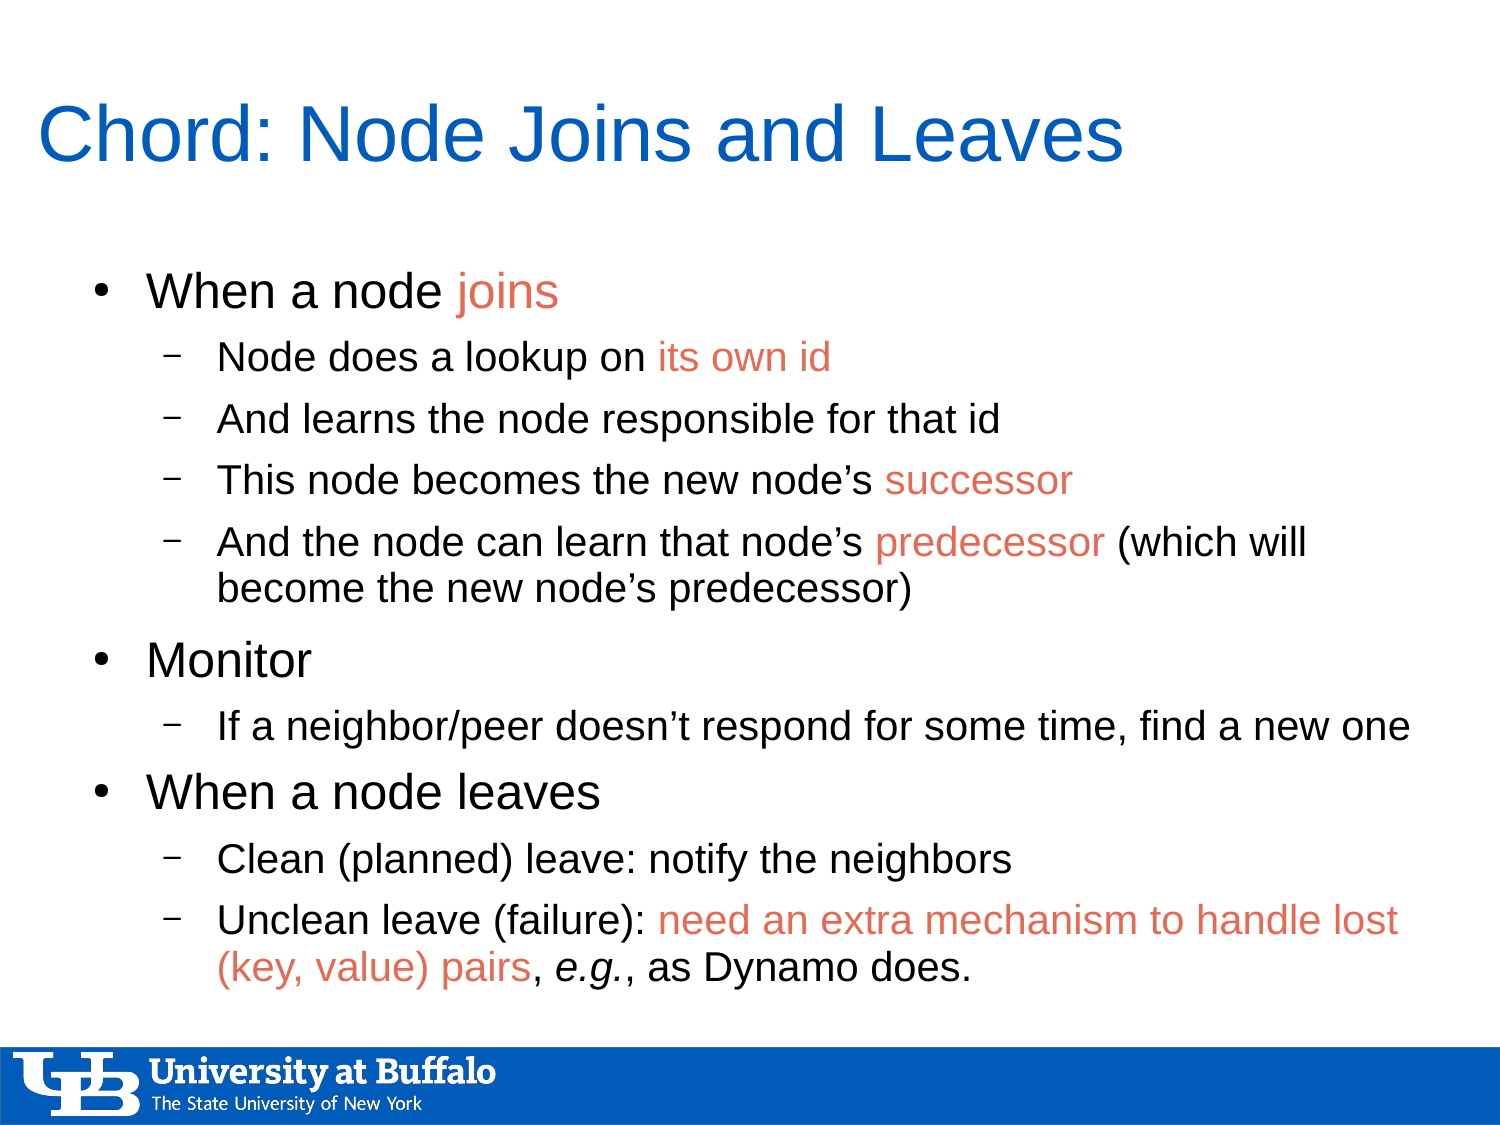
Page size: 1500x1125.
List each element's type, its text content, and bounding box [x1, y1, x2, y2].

picture [13, 1052, 496, 1116]
title Chord: Node Joins and Leaves [37, 40, 1388, 228]
list When a node joins Node does a lookup on its own id And learns the node responsible for that id This node becomes the new node’s successor And the node can learn that node’s predecessor (which will become the new node’s predecessor) Monitor If a neighbor/peer doesn’t respond for some time, find a new one When a node leaves Clean (planned) leave: notify the neighbors Unclean leave (failure): need an extra mechanism to handle lost (key, value) pairs, e.g., as Dynamo does. [75, 263, 1425, 916]
